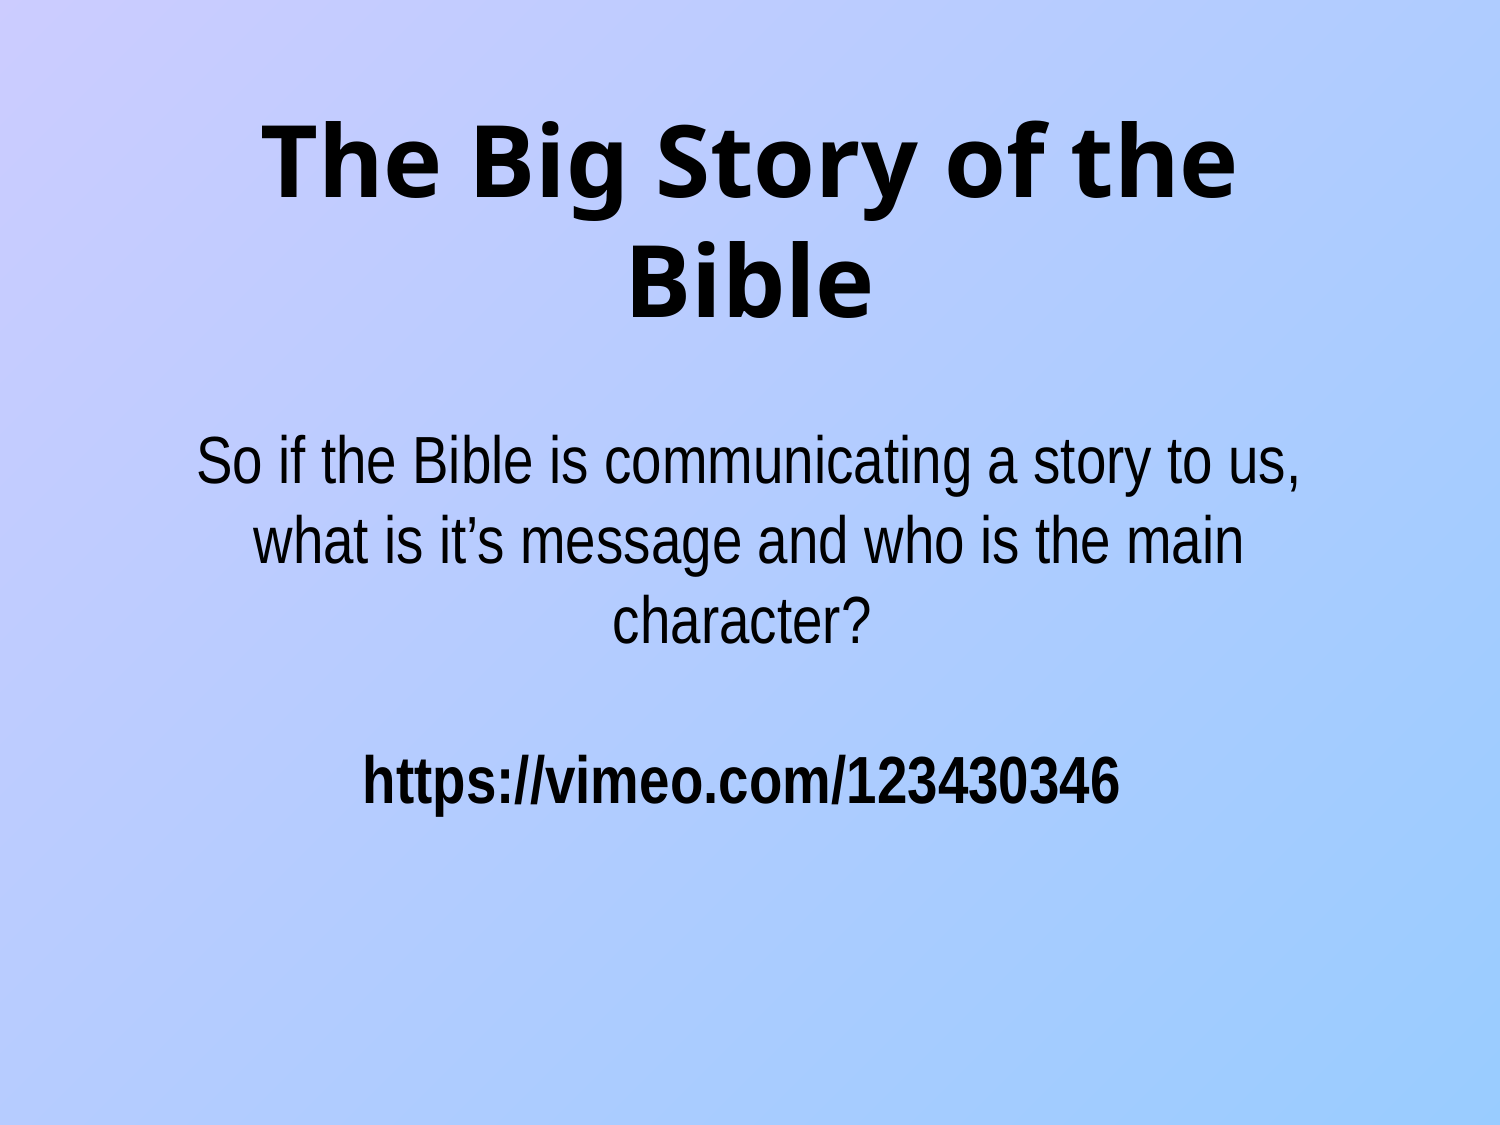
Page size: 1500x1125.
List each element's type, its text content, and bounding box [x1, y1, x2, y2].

text_box The Big Story of the Bible So if the Bible is communicating a story to us, what is it’s message and who is the main character? https://vimeo.com/123430346 [171, 90, 1329, 1075]
